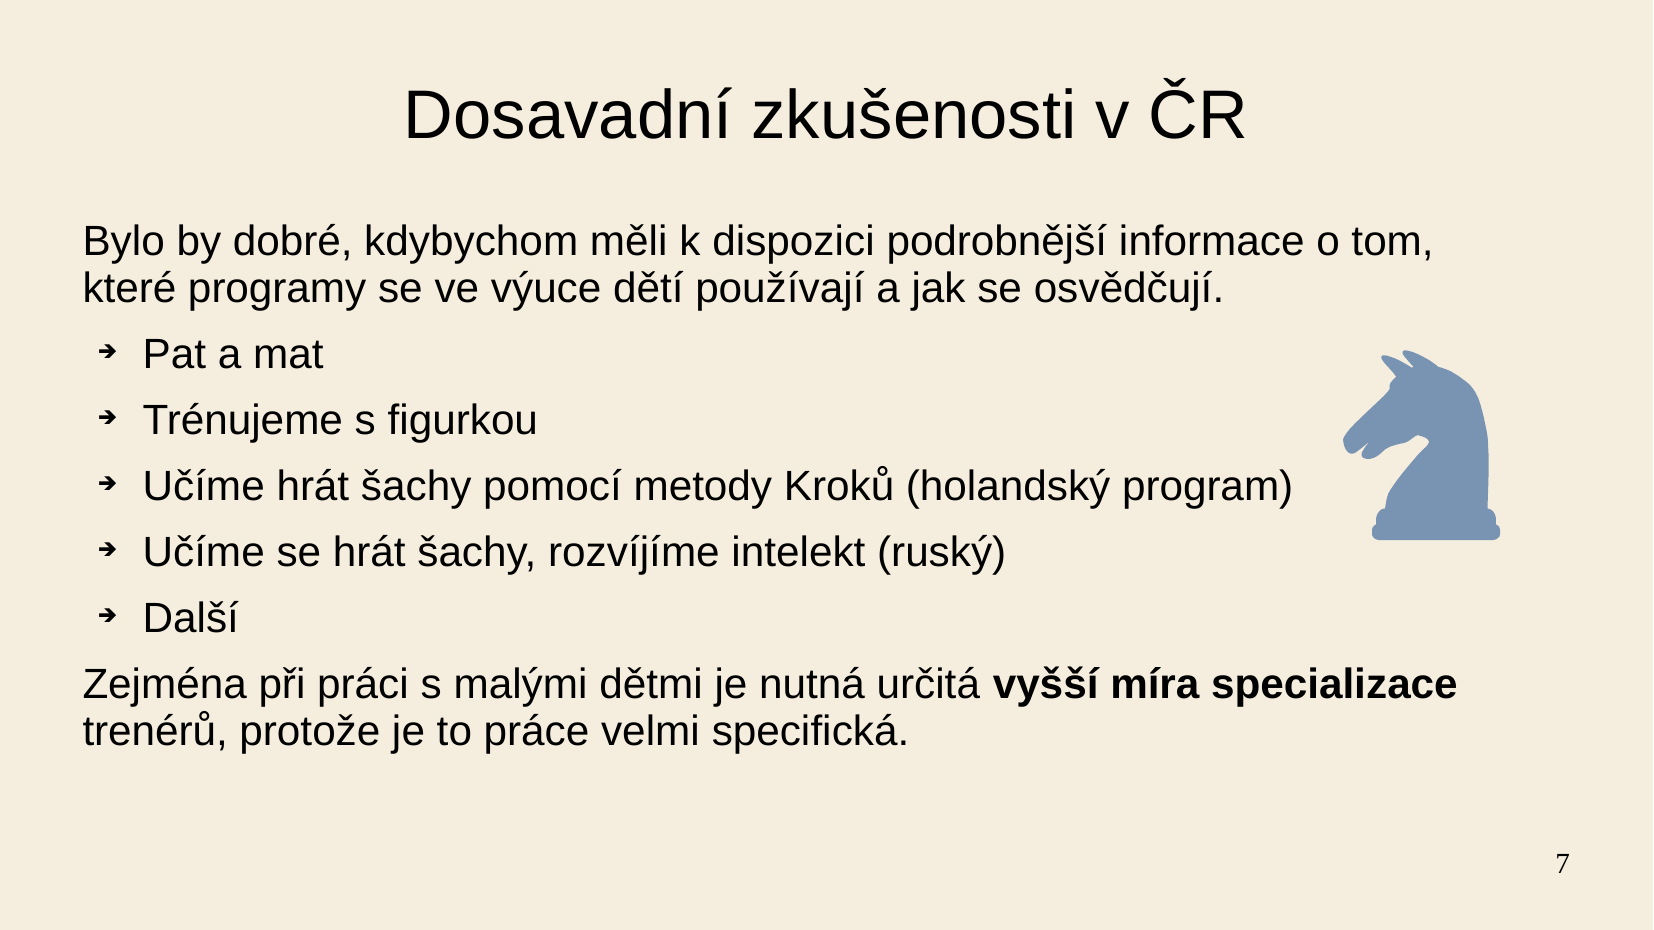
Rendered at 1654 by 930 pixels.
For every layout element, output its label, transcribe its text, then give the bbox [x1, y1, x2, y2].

list Bylo by dobré, kdybychom měli k dispozici podrobnější informace o tom, které programy se ve výuce dětí používají a jak se osvědčují. Pat a mat Trénujeme s figurkou Učíme hrát šachy pomocí metody Kroků (holandský program) Učíme se hrát šachy, rozvíjíme intelekt (ruský) Další Zejména při práci s malými dětmi je nutná určitá vyšší míra specializace trenérů, protože je to práce velmi specifická. [82, 217, 1538, 757]
text_box [1343, 350, 1501, 541]
title Dosavadní zkušenosti v ČR [82, 36, 1571, 193]
